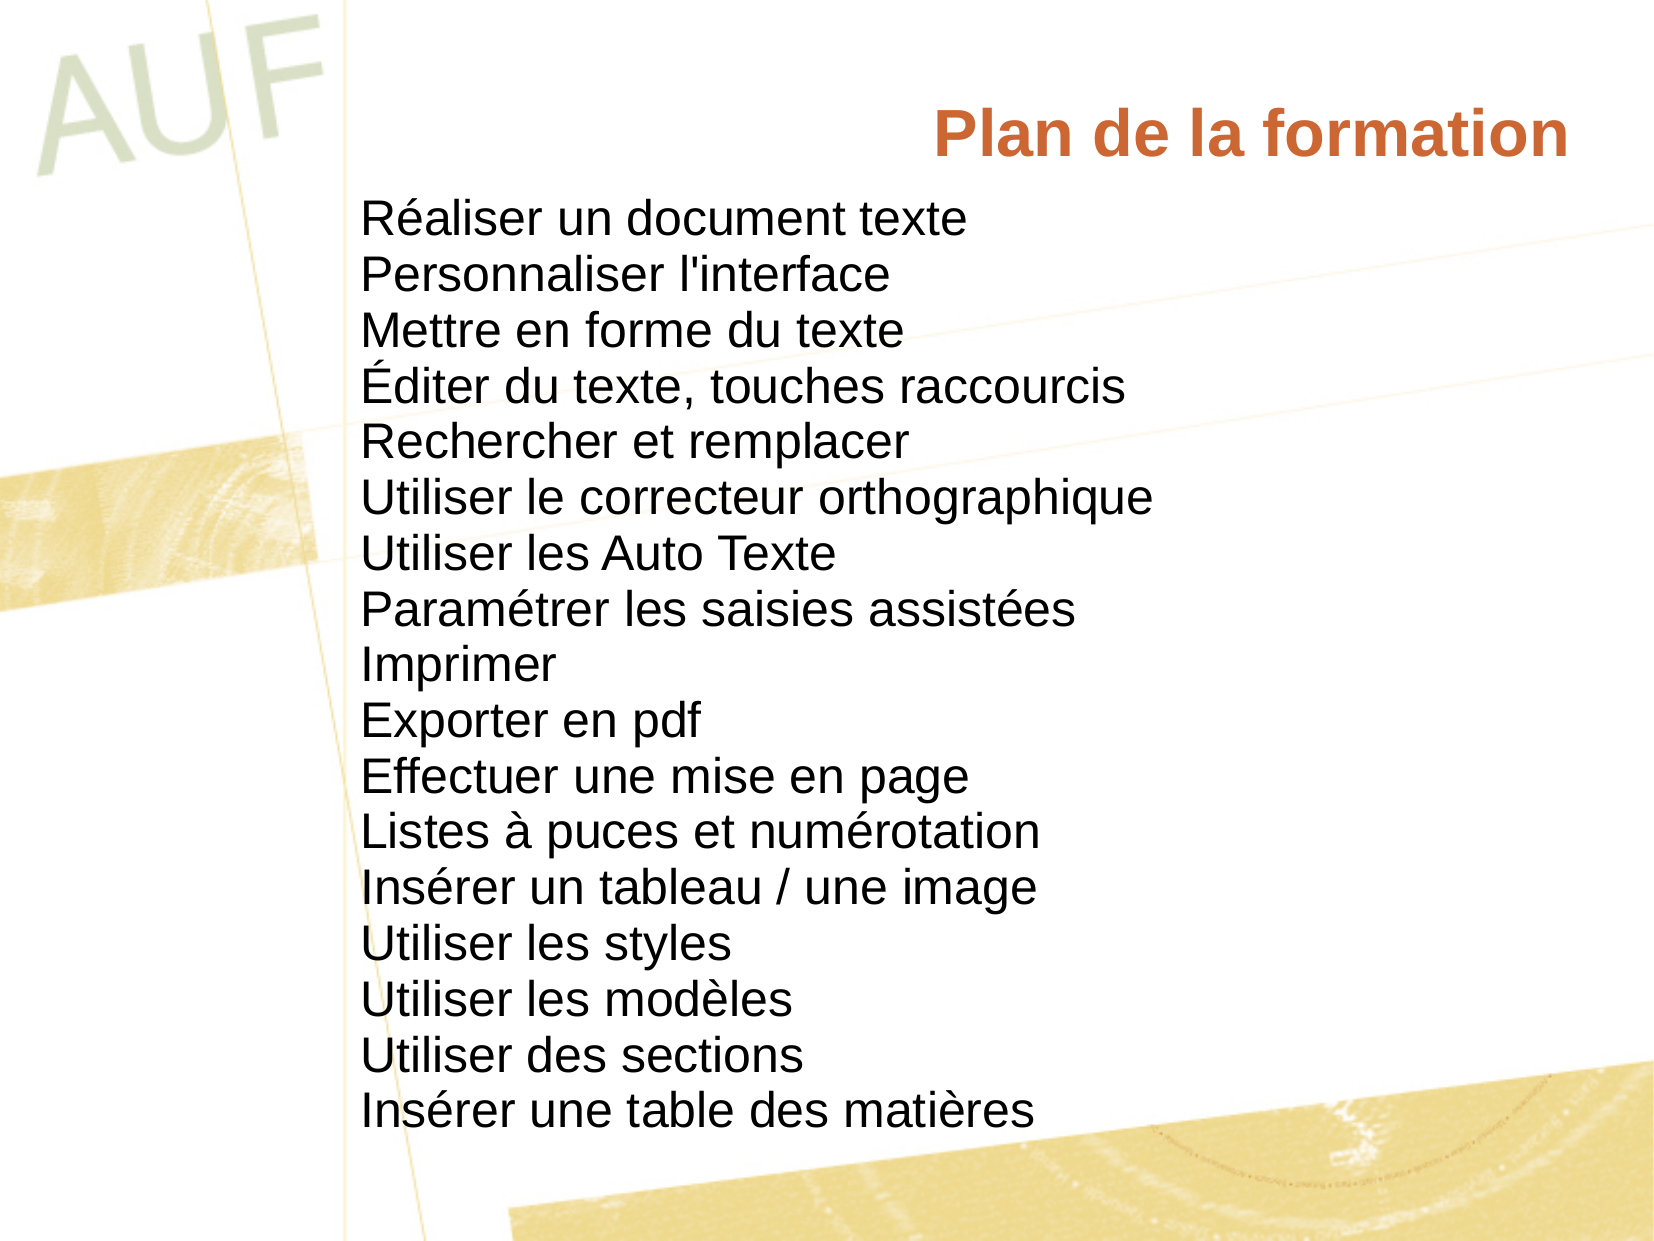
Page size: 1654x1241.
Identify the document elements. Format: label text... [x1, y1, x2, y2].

picture [0, 0, 1654, 1241]
subtitle Réaliser un document texte Personnaliser l'interface Mettre en forme du texte Éditer du texte, touches raccourcis Rechercher et remplacer Utiliser le correcteur orthographique Utiliser les Auto Texte Paramétrer les saisies assistées Imprimer Exporter en pdf Effectuer une mise en page Listes à puces et numérotation Insérer un tableau / une image Utiliser les styles Utiliser les modèles Utiliser des sections Insérer une table des matières [324, 190, 1571, 1139]
title Plan de la formation [324, 59, 1571, 190]
